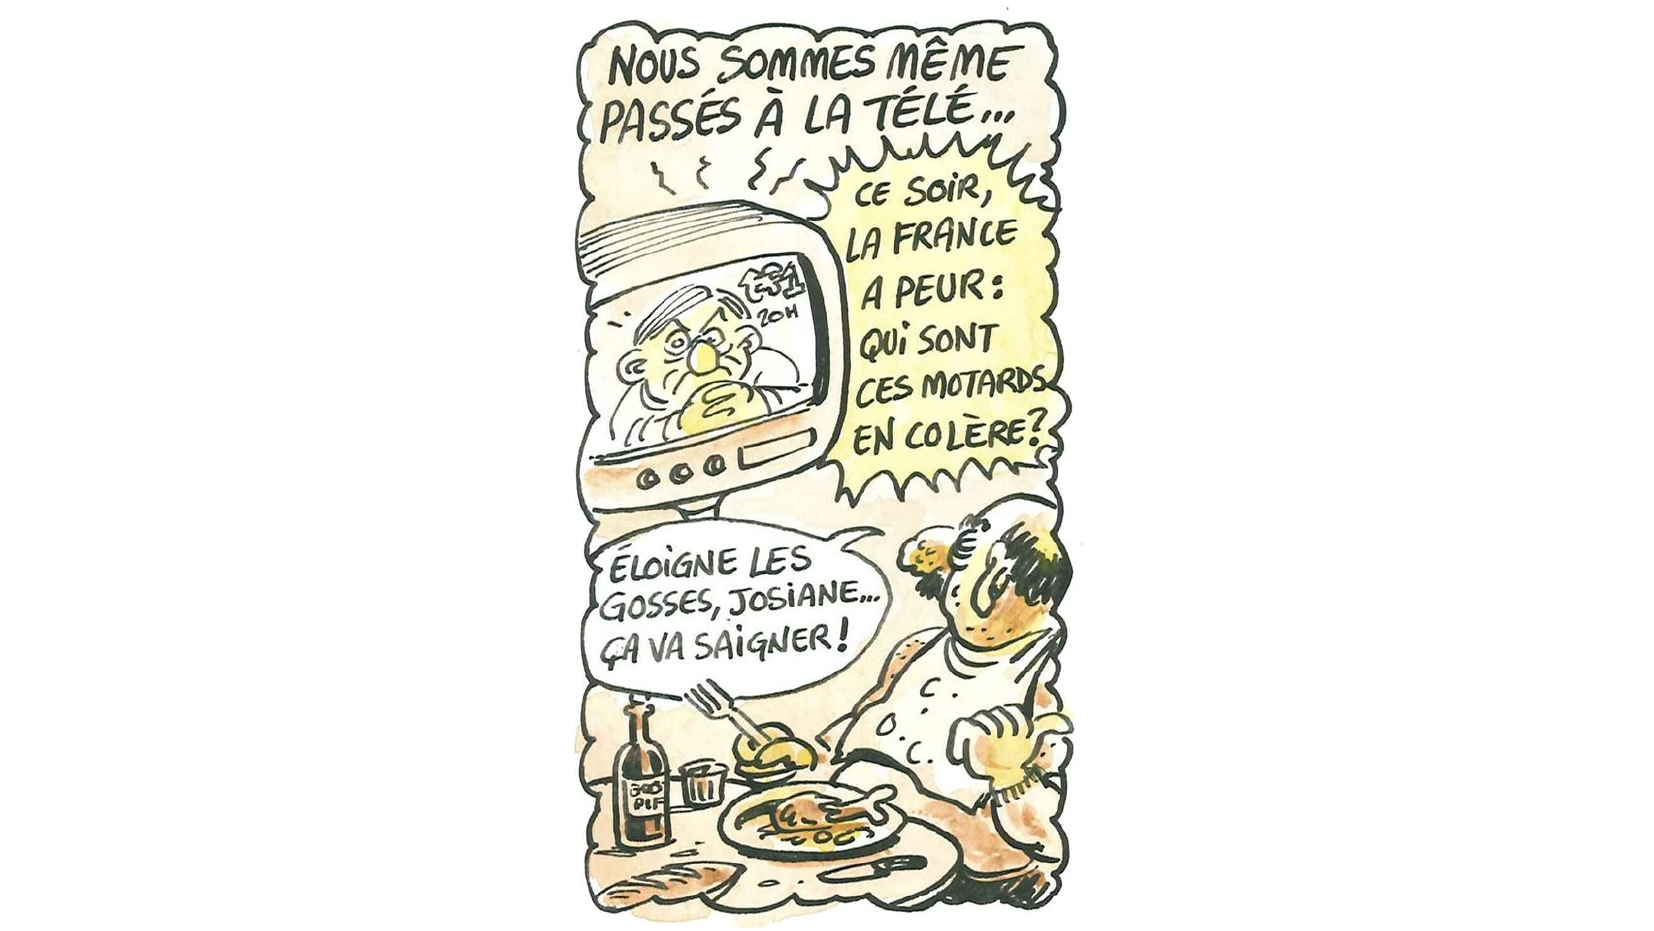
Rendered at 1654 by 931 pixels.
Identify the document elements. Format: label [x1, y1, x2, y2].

picture [566, 0, 1090, 928]
